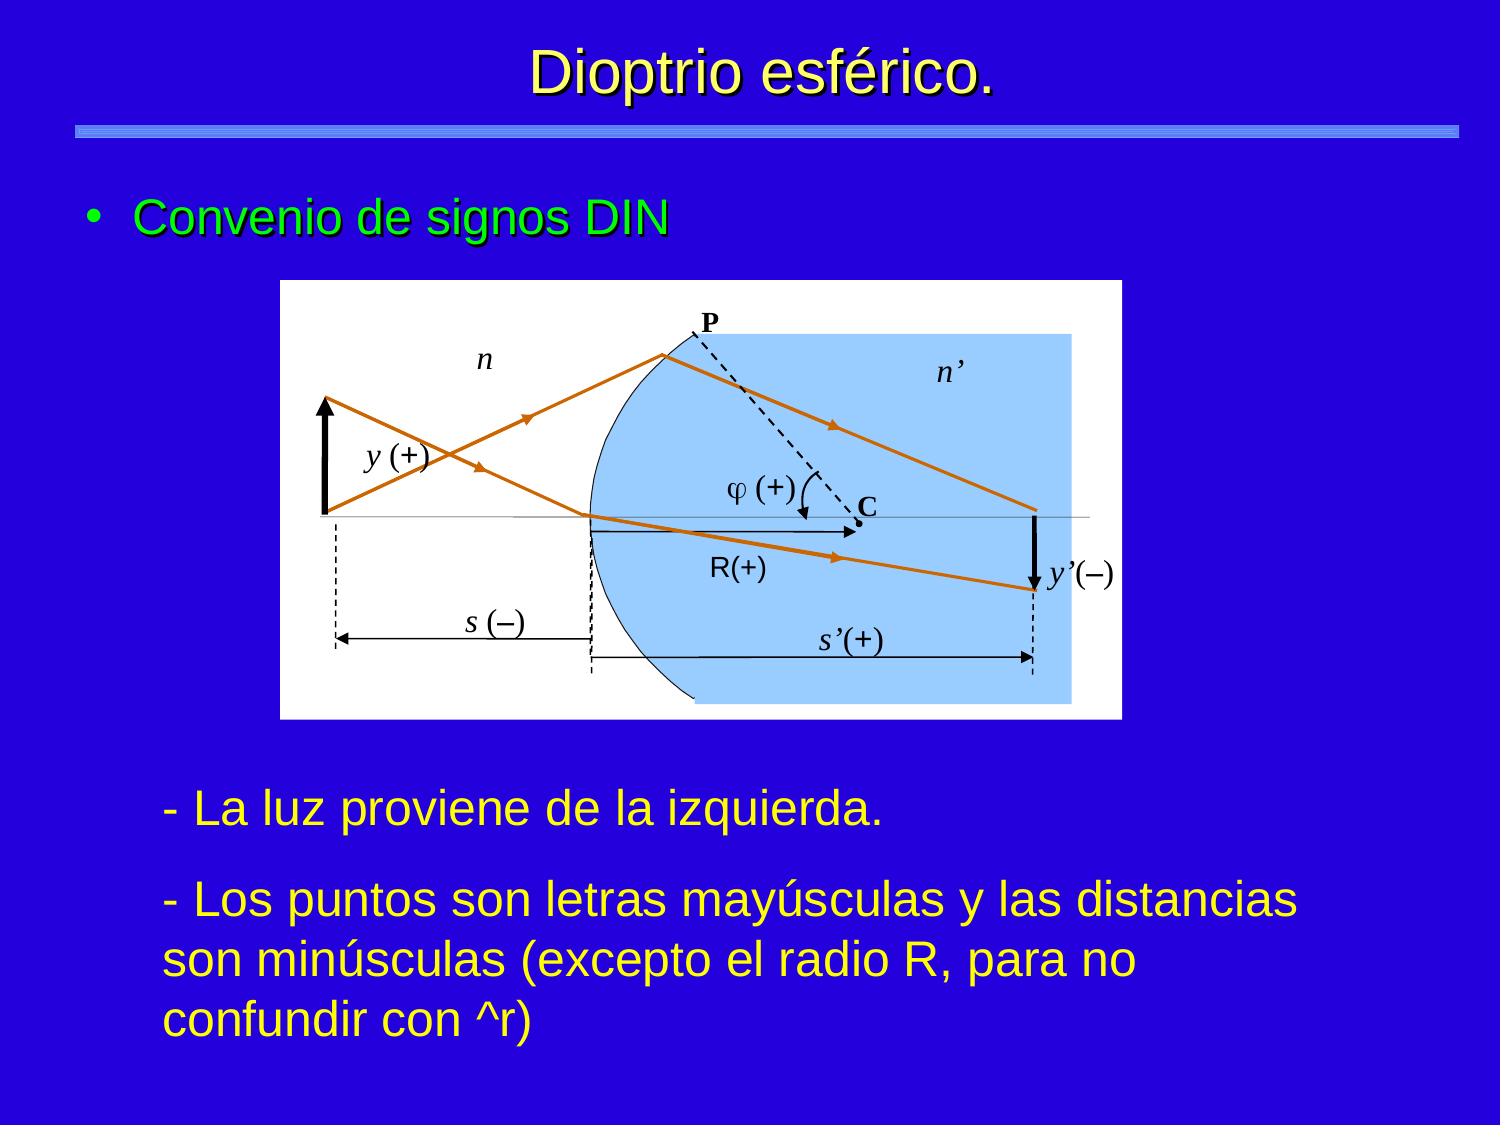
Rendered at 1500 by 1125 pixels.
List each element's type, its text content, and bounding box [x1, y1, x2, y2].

text_box C [849, 487, 887, 523]
text_box s’(+) [815, 617, 889, 658]
text_box R(+) [751, 540, 798, 548]
text_box s (–) [457, 598, 533, 639]
text_box [75, 125, 1460, 138]
text_box n [467, 336, 503, 377]
text_box y (+) [354, 432, 442, 473]
text_box  (+) [723, 464, 800, 505]
text_box Dioptrio esférico. [50, 23, 1476, 114]
text_box Convenio de signos DIN [70, 177, 768, 296]
text_box R(+) [679, 540, 798, 591]
text_box - La luz proviene de la izquierda. - Los puntos son letras mayúsculas y las distancias son minúsculas (excepto el radio R, para no confundir con ^r) [147, 767, 1329, 1125]
text_box [280, 280, 1123, 720]
text_box y’(–) [1041, 550, 1122, 591]
text_box P [686, 295, 733, 346]
text_box n’ [926, 349, 975, 390]
